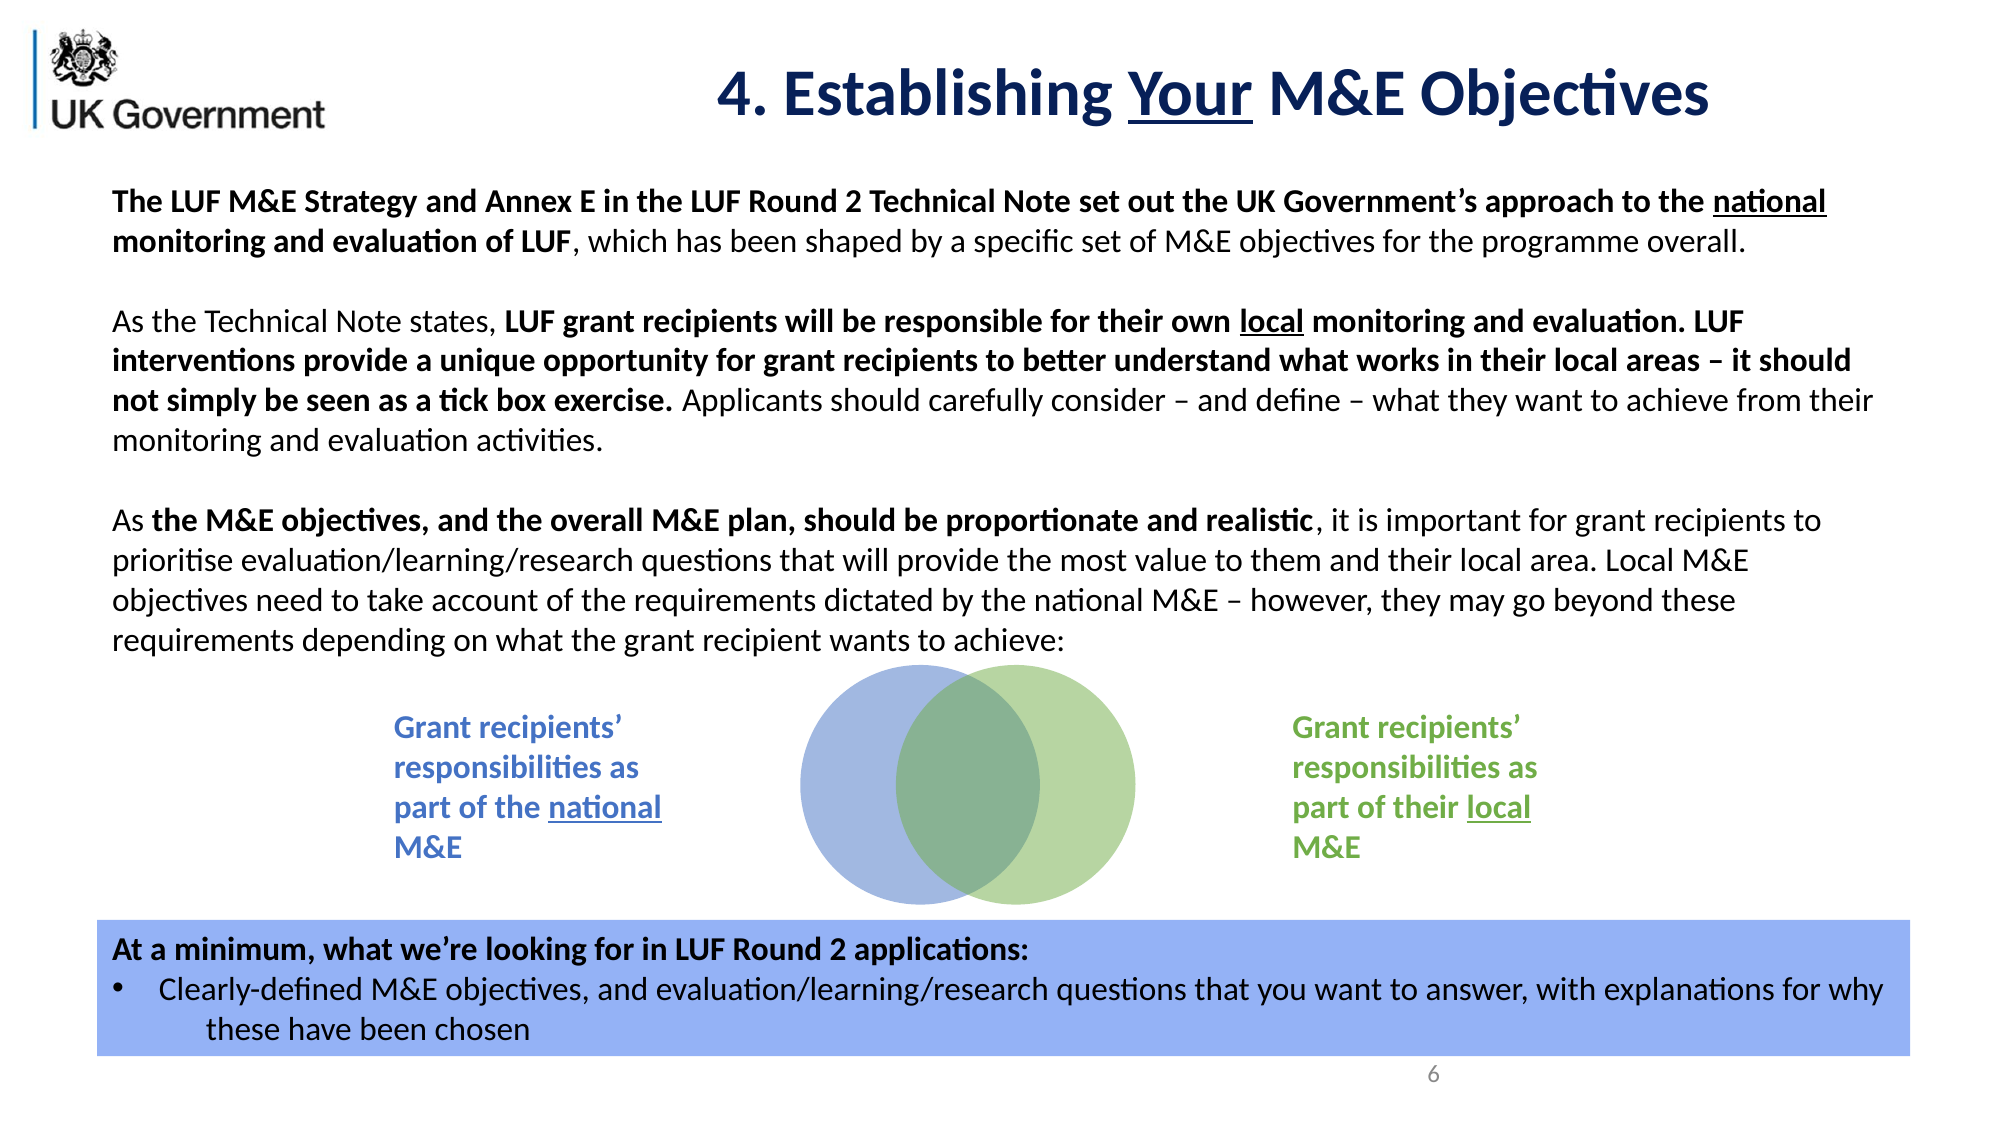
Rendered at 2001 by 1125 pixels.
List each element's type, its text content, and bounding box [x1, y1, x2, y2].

text_box 4. Establishing Your M&E Objectives [702, 41, 1911, 138]
text_box The LUF M&E Strategy and Annex E in the LUF Round 2 Technical Note set out the UK Government’s approach to the national monitoring and evaluation of LUF, which has been shaped by a specific set of M&E objectives for the programme overall. As the Technical Note states, LUF grant recipients will be responsible for their own local monitoring and evaluation. LUF interventions provide a unique opportunity for grant recipients to better understand what works in their local areas – it should not simply be seen as a tick box exercise. Applicants should carefully consider – and define – what they want to achieve from their monitoring and evaluation activities. As the M&E objectives, and the overall M&E plan, should be proportionate and realistic, it is important for grant recipients to prioritise evaluation/learning/research questions that will provide the most value to them and their local area. Local M&E objectives need to take account of the requirements dictated by the national M&E – however, they may go beyond these requirements depending on what the grant recipient wants to achieve: [97, 171, 1911, 676]
text_box 6 [1412, 1057, 1863, 1103]
text_box Grant recipients’ responsibilities as part of their local M&E [1277, 697, 1582, 875]
picture [19, 0, 363, 138]
text_box Grant recipients’ responsibilities as part of the national M&E [378, 697, 684, 875]
text_box [800, 664, 1136, 905]
text_box At a minimum, what we’re looking for in LUF Round 2 applications: Clearly-defined M&E objectives, and evaluation/learning/research questions that you want to answer, with explanations for why these have been chosen [97, 919, 1911, 1057]
